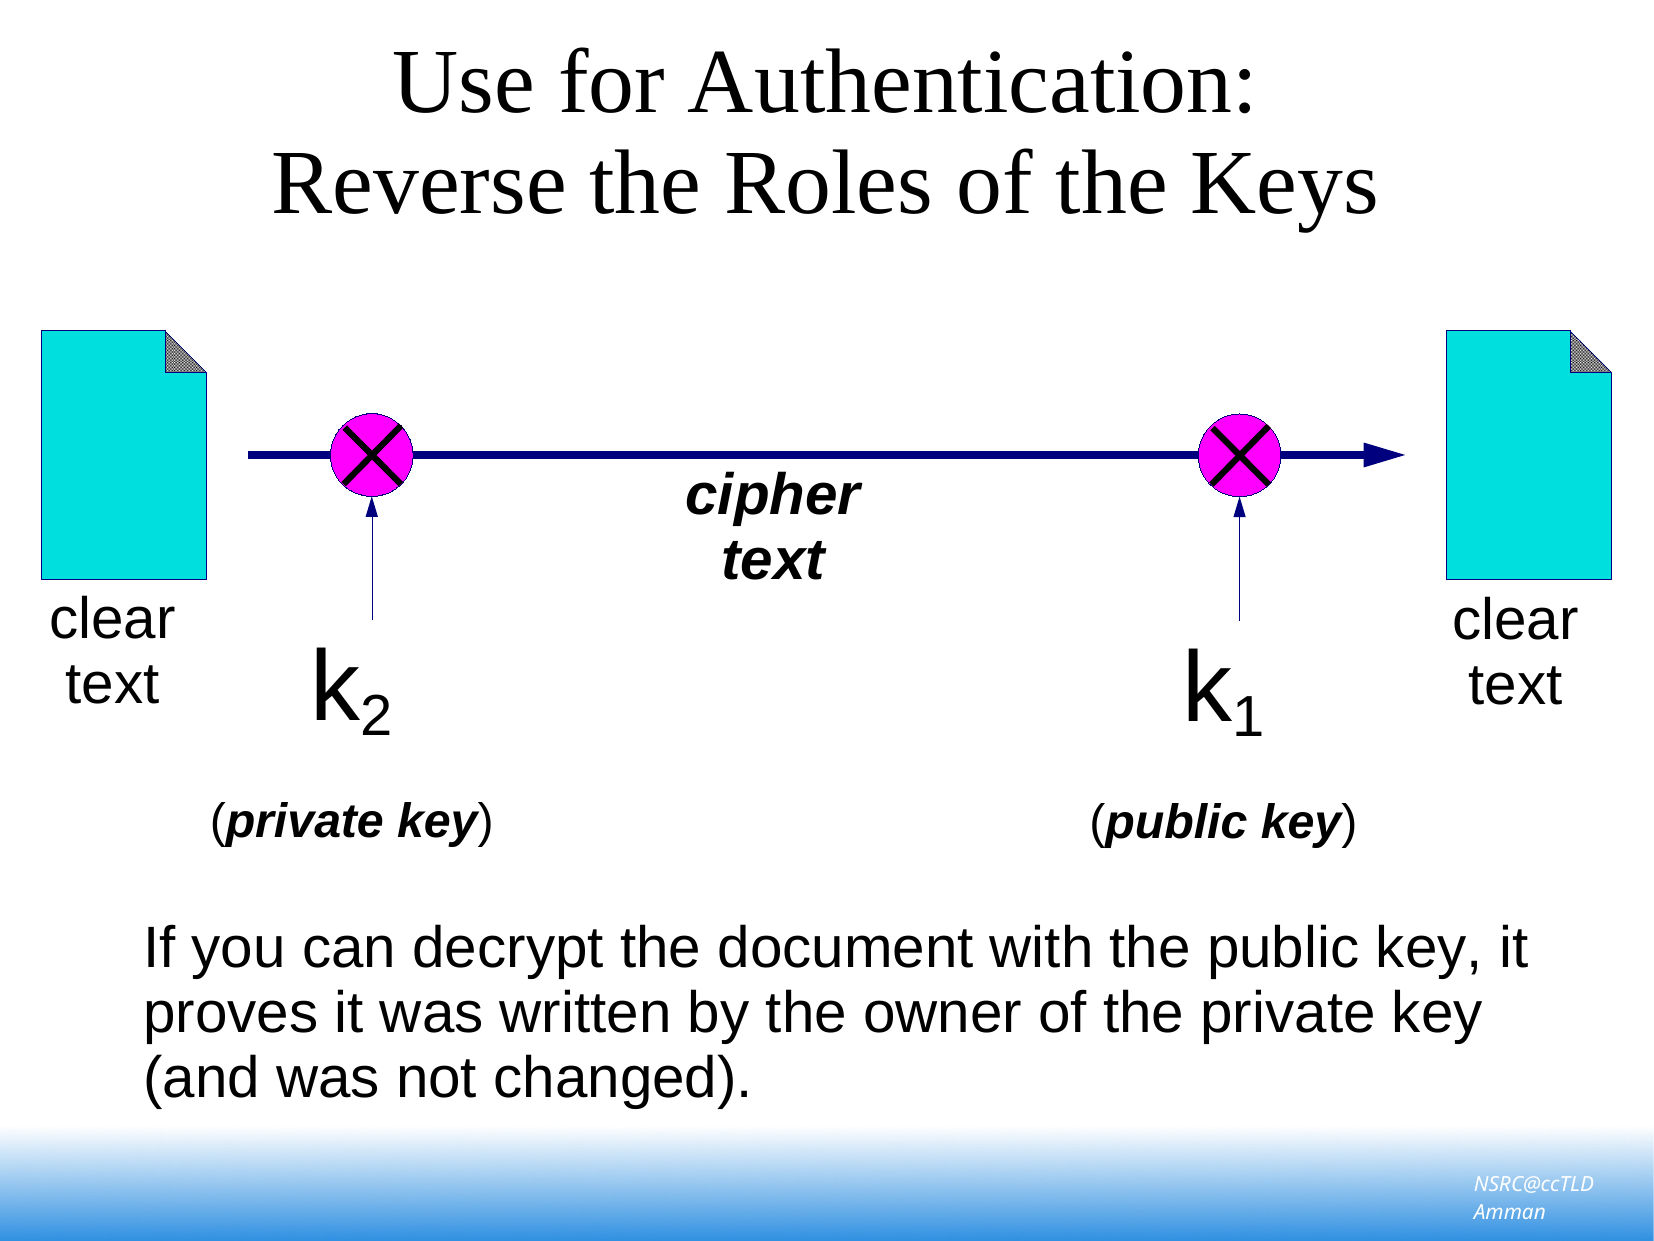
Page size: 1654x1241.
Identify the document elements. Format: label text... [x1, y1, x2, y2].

text_box If you can decrypt the document with the public key, it proves it was written by the owner of the private key (and was not changed). [143, 914, 1531, 1111]
text_box cipher text [685, 461, 861, 592]
text_box [1198, 413, 1266, 486]
text_box [1446, 330, 1612, 580]
title Use for Authentication: Reverse the Roles of the Keys [135, 30, 1517, 262]
text_box clear text [1452, 586, 1580, 717]
text_box [1245, 429, 1281, 482]
text_box [378, 429, 414, 481]
text_box [330, 413, 398, 497]
text_box [1213, 461, 1267, 497]
text_box [41, 330, 207, 580]
text_box clear text [49, 585, 176, 716]
text_box k1 (public key) [1089, 631, 1358, 850]
text_box k2 (private key) [209, 630, 494, 849]
picture [0, 1124, 1654, 1241]
